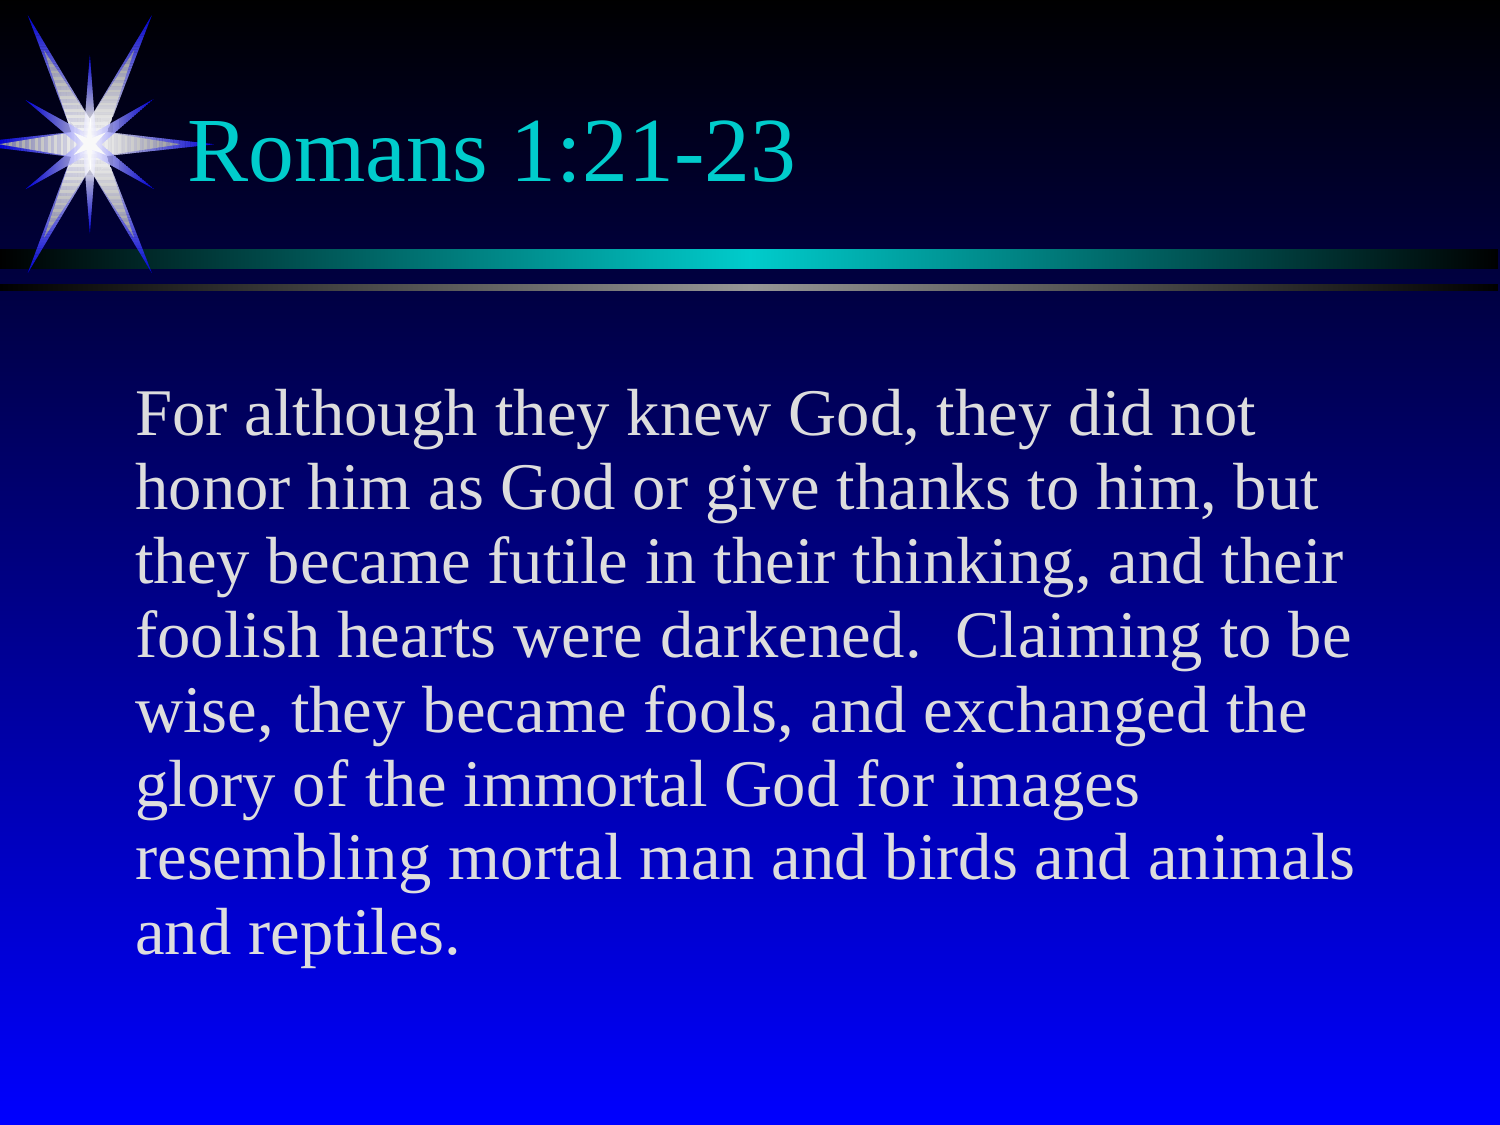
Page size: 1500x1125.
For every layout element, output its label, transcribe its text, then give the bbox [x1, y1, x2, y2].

text_box For although they knew God, they did not honor him as God or give thanks to him, but they became futile in their thinking, and their foolish hearts were darkened. Claiming to be wise, they became fools, and exchanged the glory of the immortal God for images resembling mortal man and birds and animals and reptiles. [120, 368, 1396, 977]
title Romans 1:21-23 [187, 56, 1463, 244]
